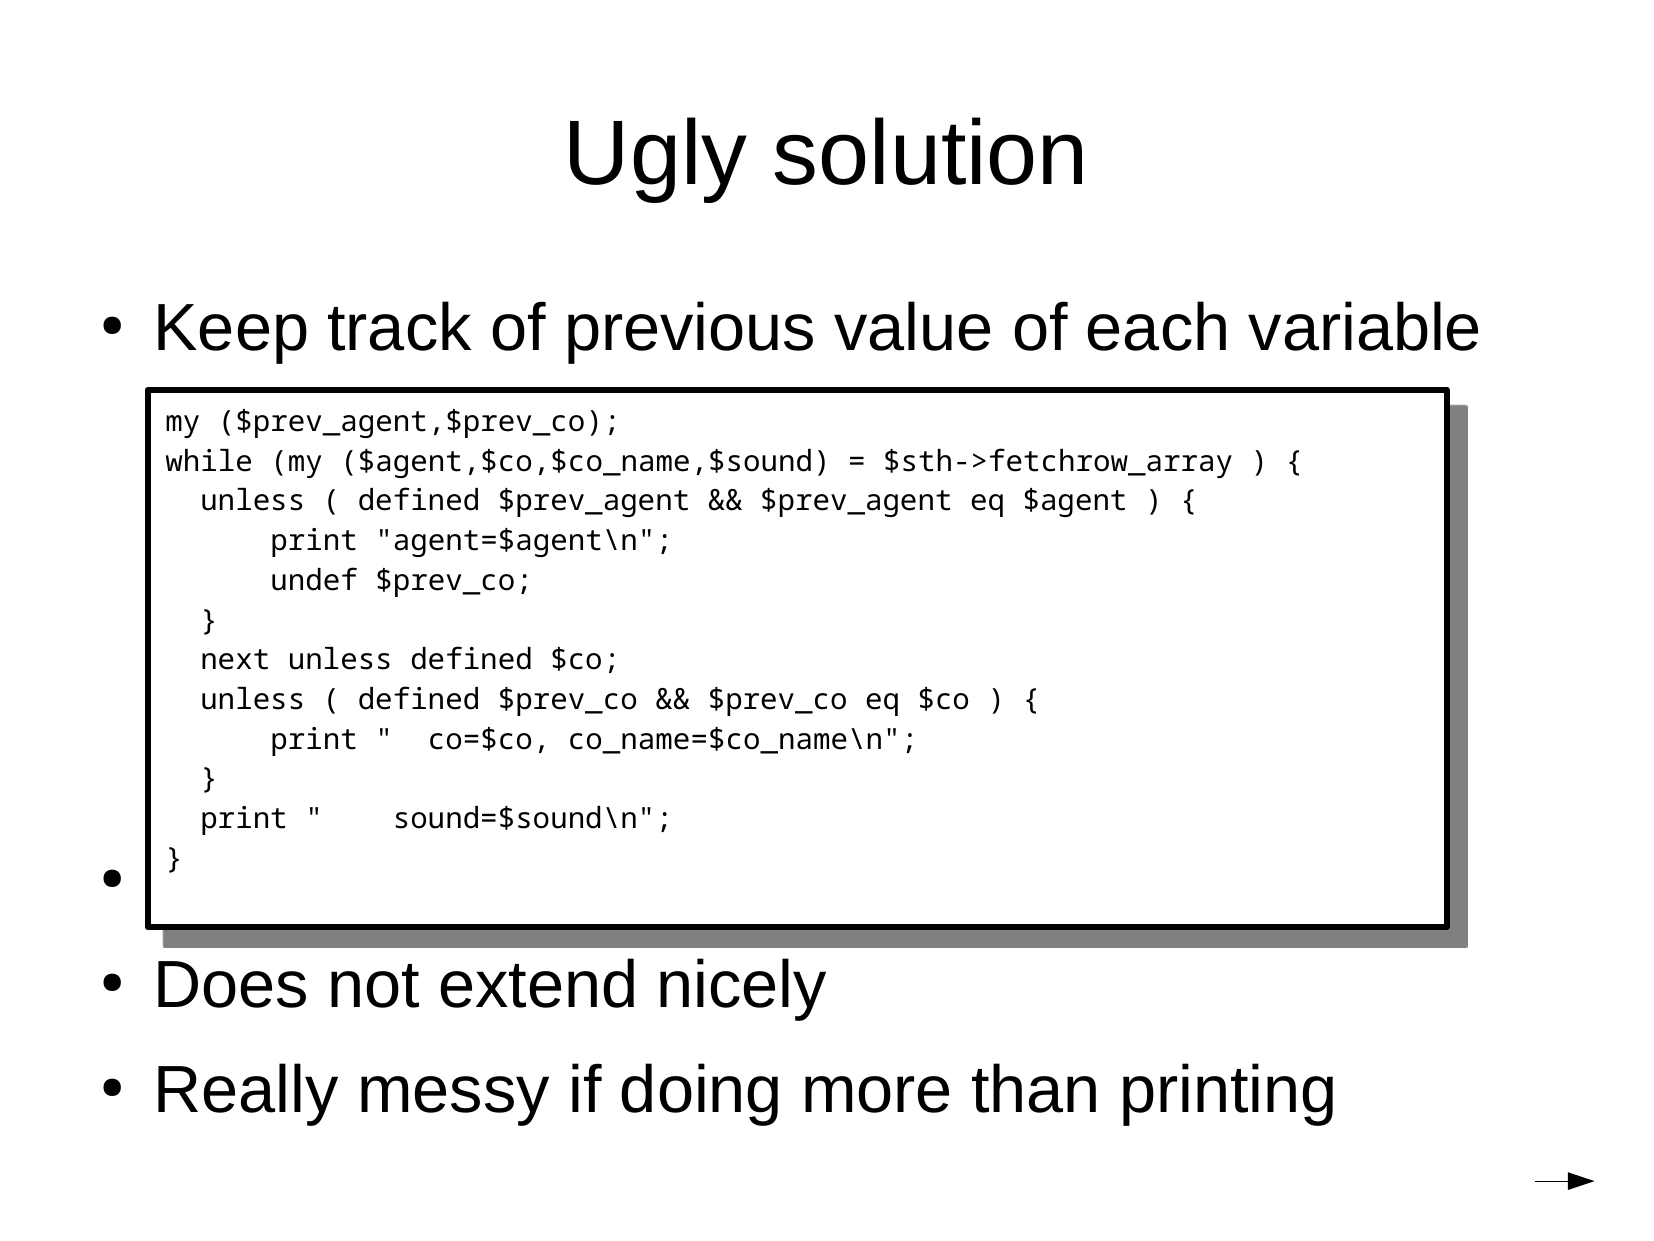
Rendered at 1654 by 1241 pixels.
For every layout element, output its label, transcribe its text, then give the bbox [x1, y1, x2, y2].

title Ugly solution [82, 56, 1571, 250]
list Keep track of previous value of each variable Does not look “natural” Does not extend nicely Really messy if doing more than printing [82, 290, 1571, 1127]
text_box my ($prev_agent,$prev_co); while (my ($agent,$co,$co_name,$sound) = $sth->fetchrow_array ) { unless ( defined $prev_agent && $prev_agent eq $agent ) { print "agent=$agent\n"; undef $prev_co; } next unless defined $co; unless ( defined $prev_co && $prev_co eq $co ) { print " co=$co, co_name=$co_name\n"; } print " sound=$sound\n"; } [147, 389, 1447, 791]
